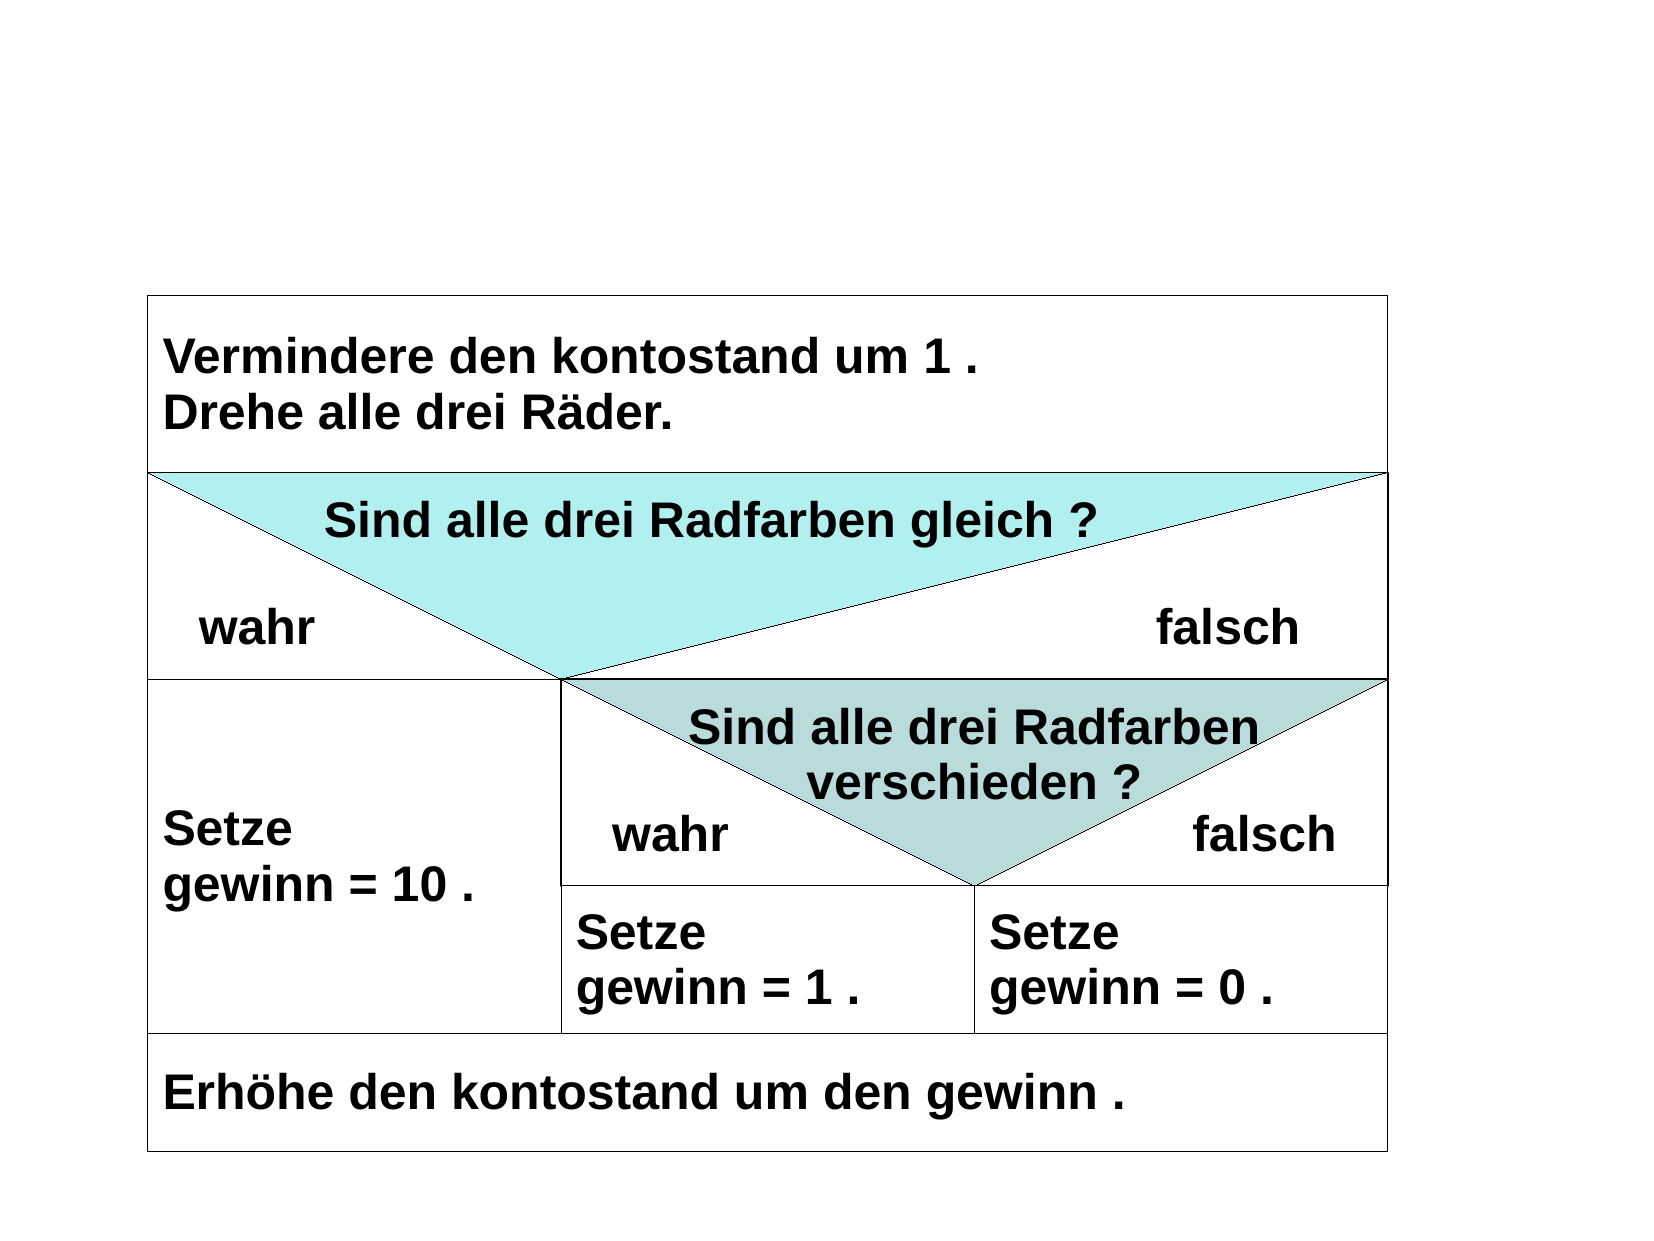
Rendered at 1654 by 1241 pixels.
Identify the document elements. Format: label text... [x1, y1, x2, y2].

text_box wahr [561, 679, 973, 885]
text_box Setze gewinn = 10 . [147, 680, 561, 1033]
text_box Setze gewinn = 1 . [561, 885, 974, 1033]
text_box Vermindere den kontostand um 1 . Drehe alle drei Räder. [147, 295, 1388, 473]
text_box Erhöhe den kontostand um den gewinn . [147, 1033, 1388, 1152]
text_box Sind alle drei Radfarben verschieden ? [563, 679, 1386, 885]
text_box Sind alle drei Radfarben gleich ? [151, 473, 1381, 678]
text_box wahr [147, 473, 561, 680]
text_box falsch [976, 679, 1388, 885]
text_box falsch [560, 473, 1388, 680]
text_box Setze gewinn = 0 . [974, 885, 1388, 1033]
